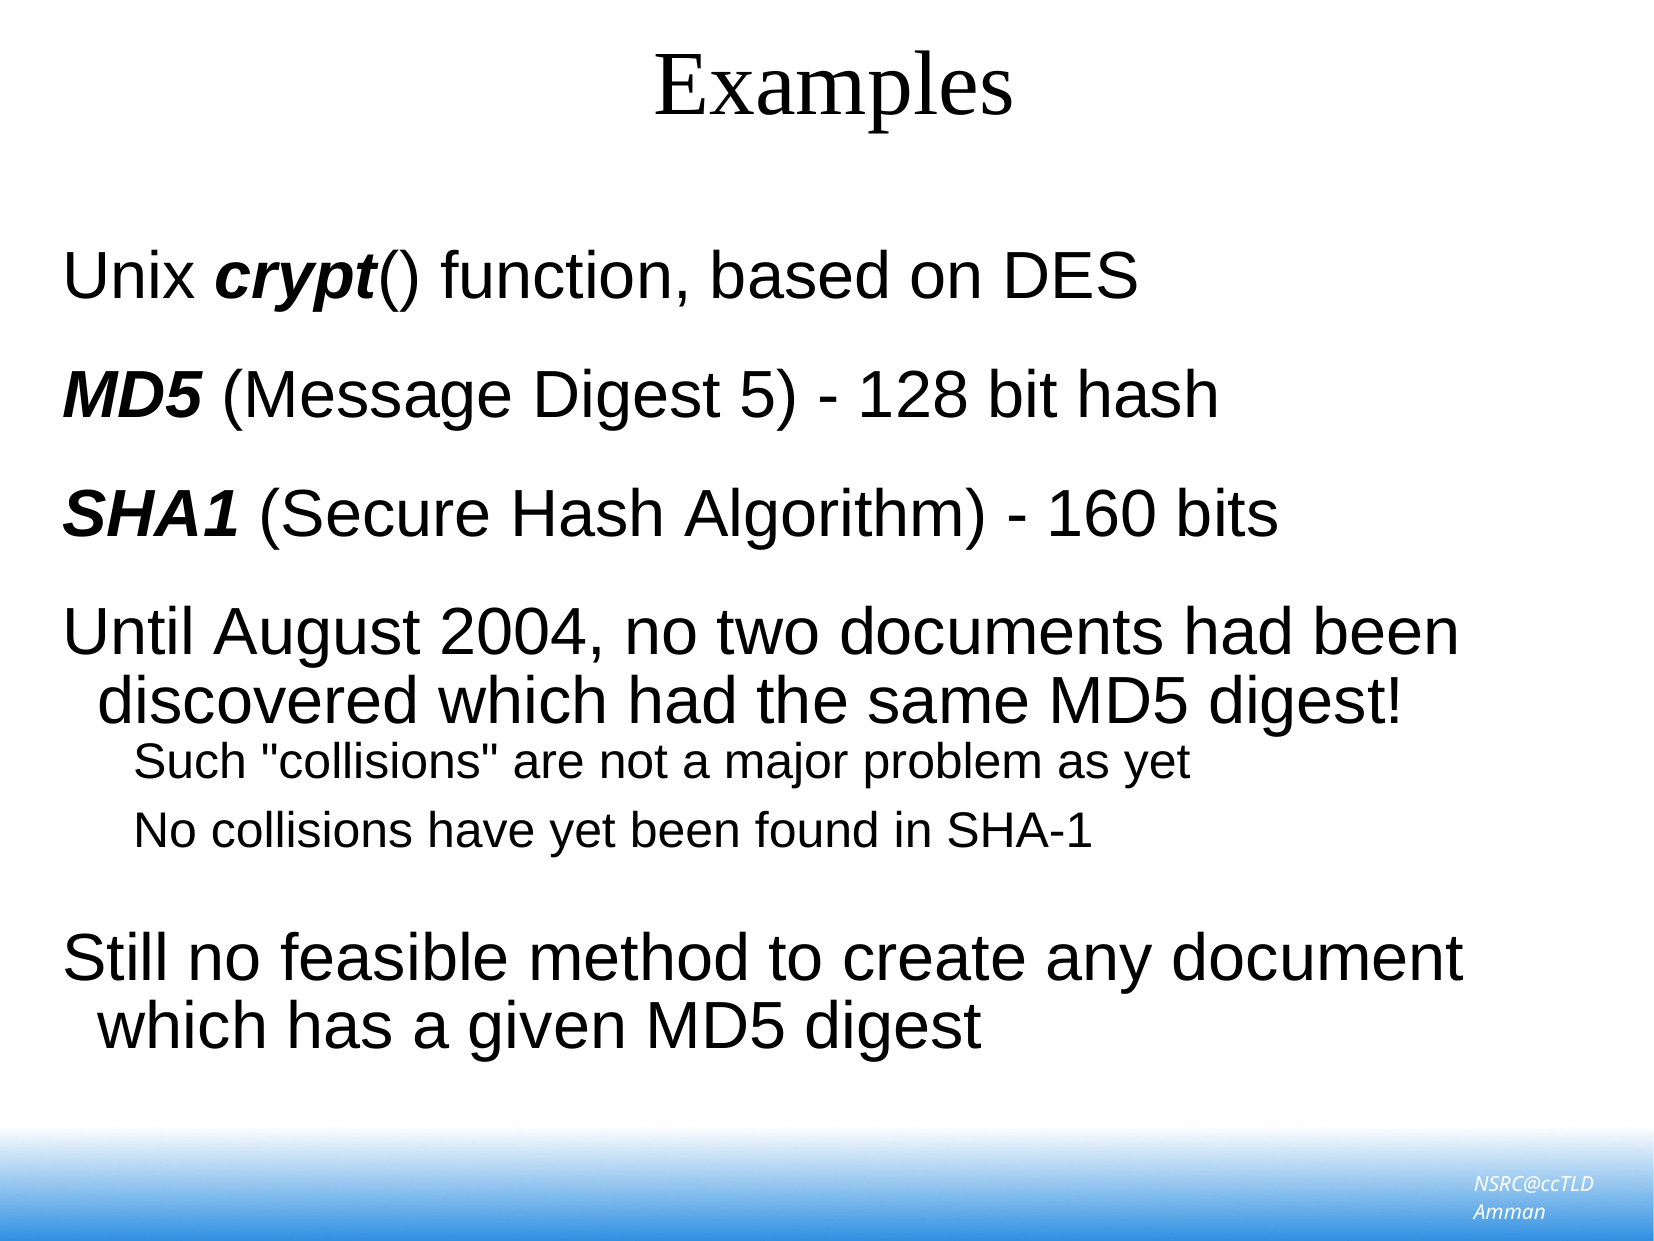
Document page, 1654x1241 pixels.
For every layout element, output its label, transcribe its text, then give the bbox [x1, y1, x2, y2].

picture [0, 1124, 1654, 1241]
title Examples [592, 32, 1077, 149]
list Unix crypt() function, based on DES MD5 (Message Digest 5) - 128 bit hash SHA1 (Secure Hash Algorithm) - 160 bits Until August 2004, no two documents had been discovered which had the same MD5 digest! Such "collisions" are not a major problem as yet No collisions have yet been found in SHA-1 Still no feasible method to create any document which has a given MD5 digest [26, 243, 1567, 1188]
